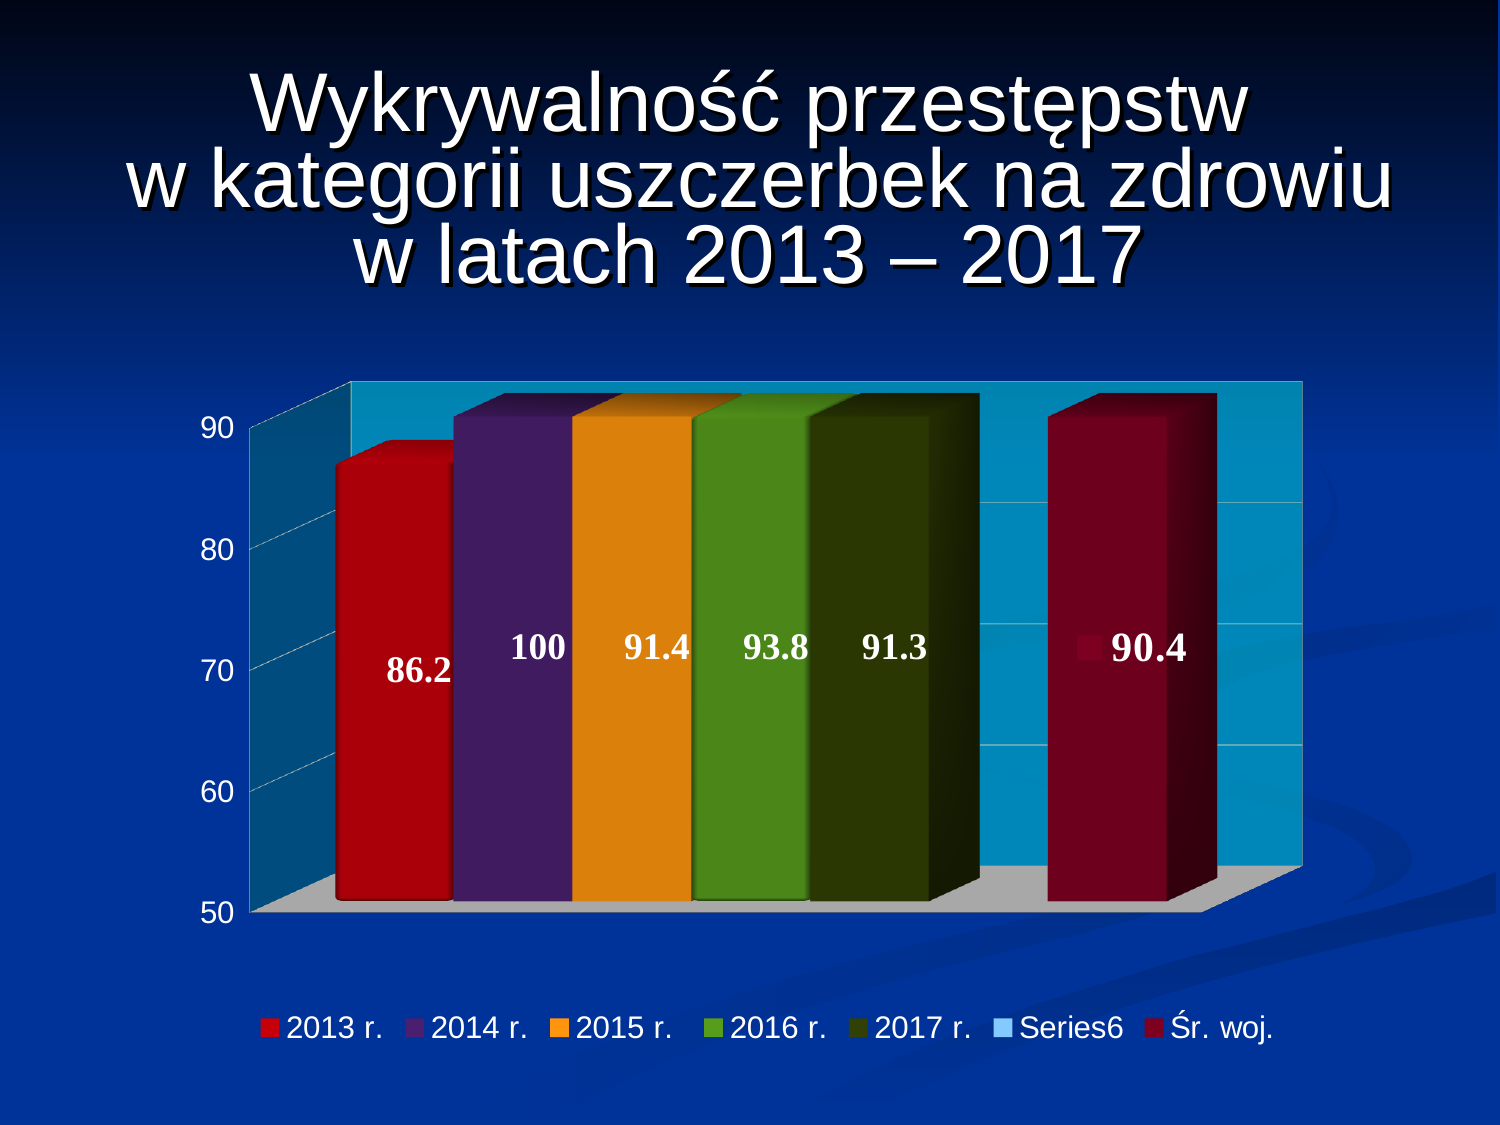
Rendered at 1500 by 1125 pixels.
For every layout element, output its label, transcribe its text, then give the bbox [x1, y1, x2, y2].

title Wykrywalność przestępstw w kategorii uszczerbek na zdrowiu w latach 2013 – 2017 [75, 21, 1424, 449]
chart [153, 354, 1382, 1052]
